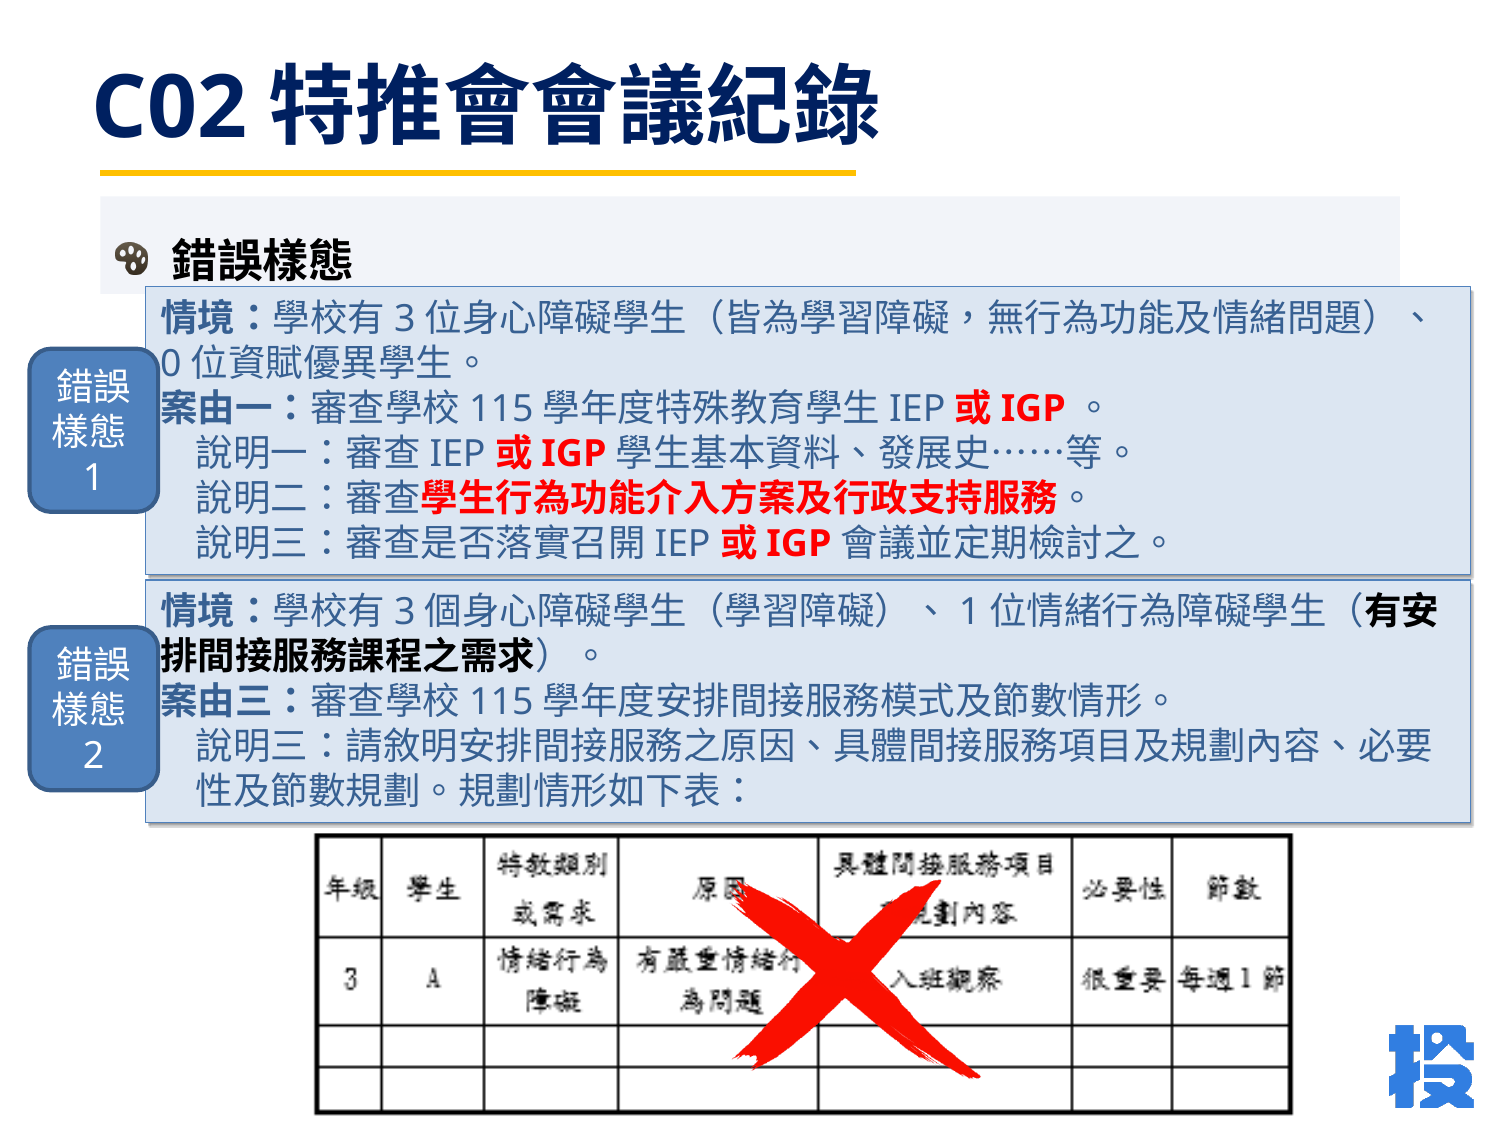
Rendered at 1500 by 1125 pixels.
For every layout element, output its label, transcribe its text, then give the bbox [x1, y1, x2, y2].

text_box 錯誤樣態2 [29, 627, 159, 791]
text_box 情境：學校有3個身心障礙學生（學習障礙）、1位情緒行為障礙學生（有安排間接服務課程之需求）。 案由三：審查學校115學年度安排間接服務模式及節數情形。 說明三：請敘明安排間接服務之原因、具體間接服務項目及規劃內容、必要性及節數規劃。規劃情形如下表： [145, 580, 1471, 823]
text_box C02特推會會議紀錄 [76, 42, 890, 164]
text_box 情境：學校有3位身心障礙學生（皆為學習障礙，無行為功能及情緒問題）、0位資賦優異學生。 案由一：審查學校115學年度特殊教育學生IEP或IGP。 說明一：審查IEP或IGP學生基本資料、發展史……等。 說明二：審查學生行為功能介入方案及行政支持服務。 說明三：審查是否落實召開IEP或IGP會議並定期檢討之。 [145, 286, 1471, 575]
picture [1362, 997, 1500, 1125]
picture [303, 833, 1313, 1118]
text_box 錯誤樣態 [100, 196, 1400, 285]
text_box 錯誤樣態1 [29, 348, 159, 512]
